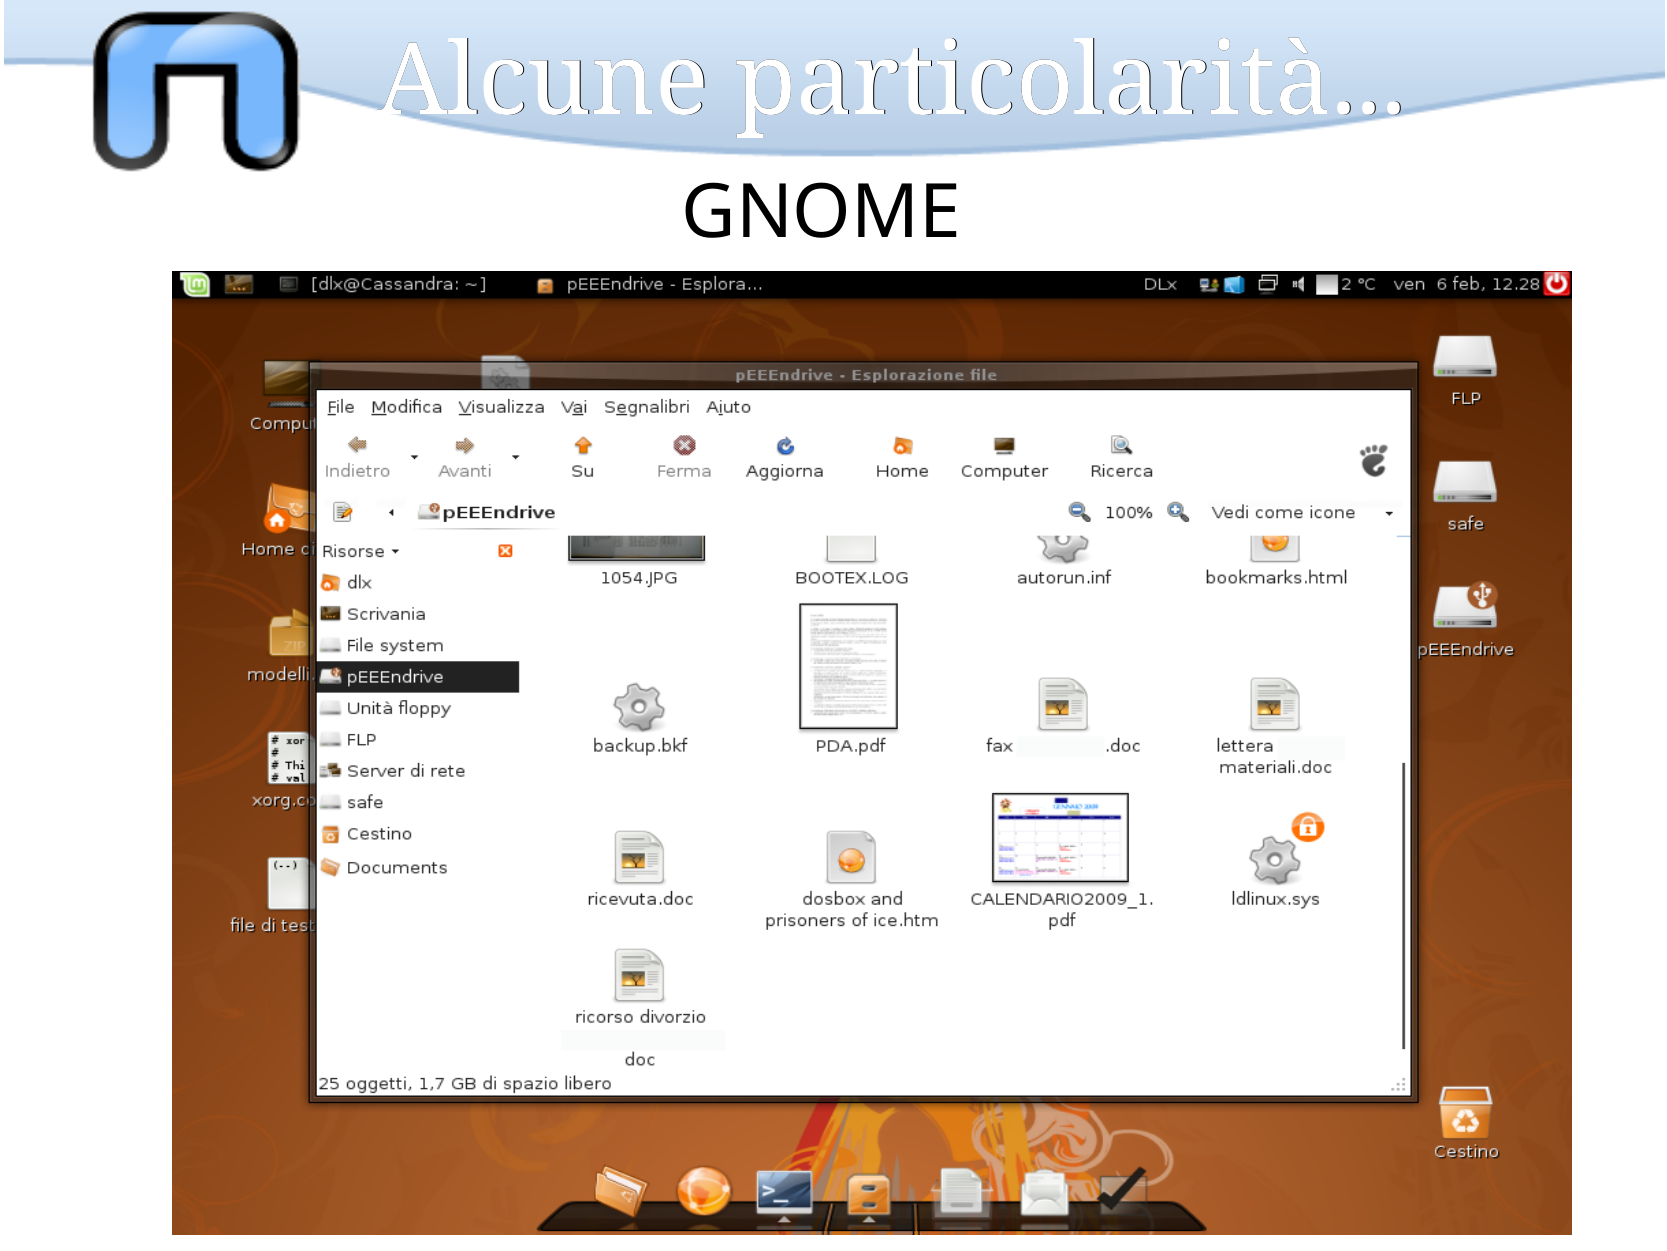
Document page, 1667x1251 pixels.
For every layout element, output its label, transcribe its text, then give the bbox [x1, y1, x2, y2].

text_box Alcune particolarità... [362, 0, 1471, 143]
picture [0, 0, 1667, 1251]
title GNOME [150, 92, 1493, 325]
